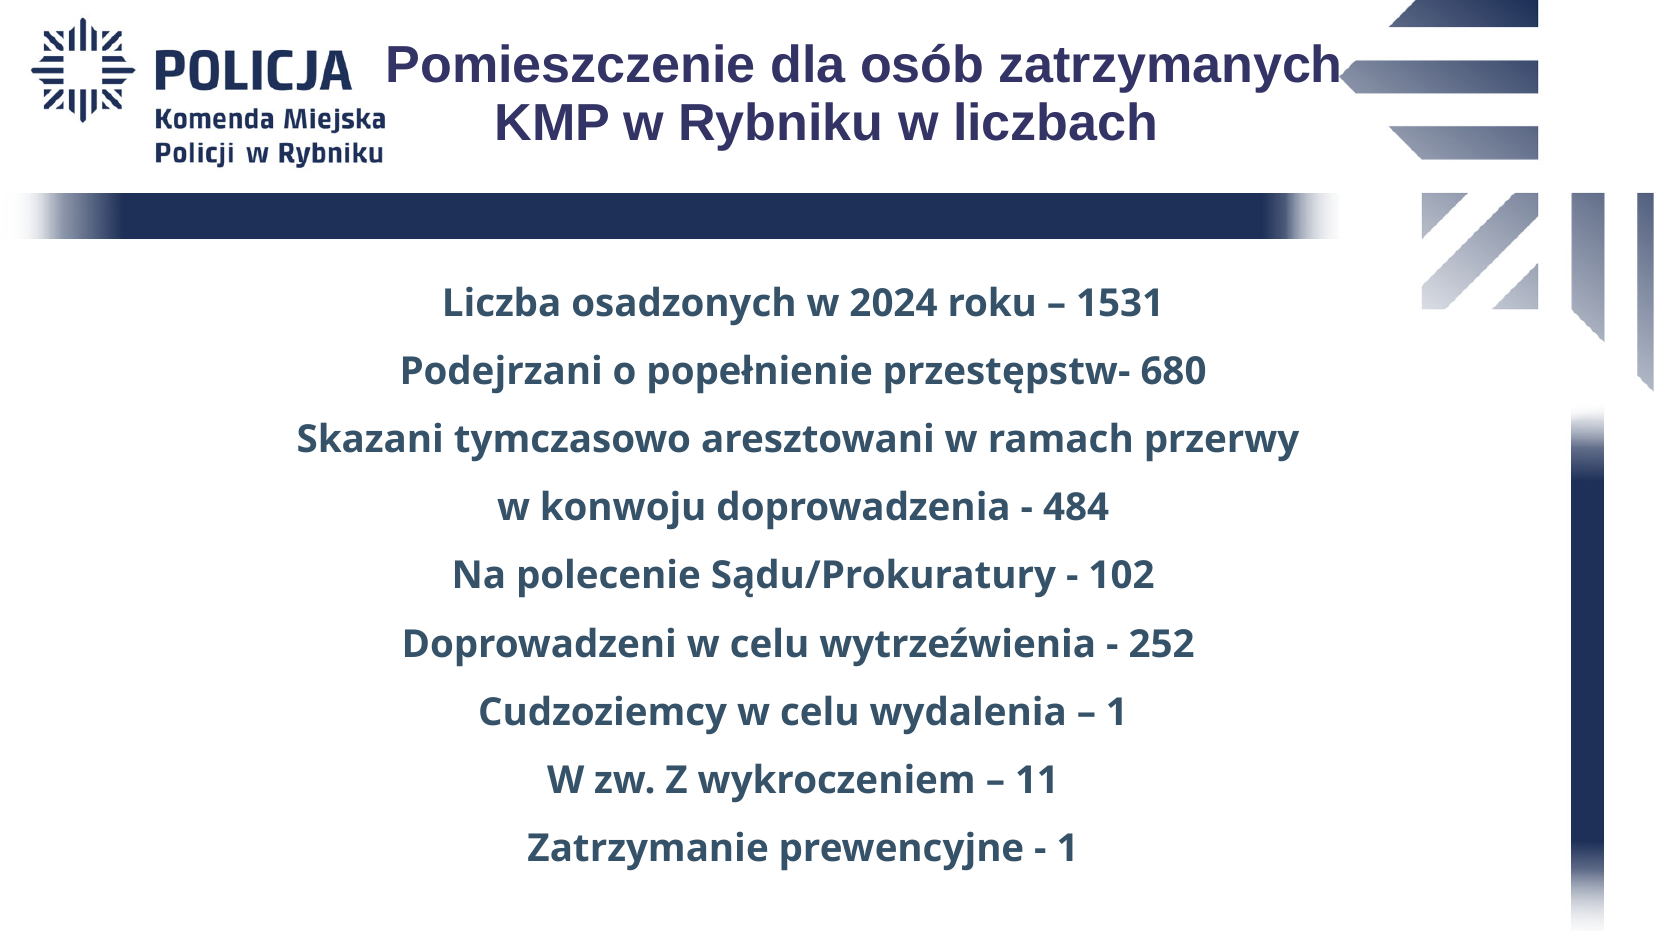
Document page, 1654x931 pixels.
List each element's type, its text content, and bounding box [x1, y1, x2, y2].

picture [0, 0, 1654, 931]
list Liczba osadzonych w 2024 roku – 1531 Podejrzani o popełnienie przestępstw- 680 Skazani tymczasowo aresztowani w ramach przerwy w konwoju doprowadzenia - 484 Na polecenie Sądu/Prokuratury - 102 Doprowadzeni w celu wytrzeźwienia - 252 Cudzoziemcy w celu wydalenia – 1 W zw. Z wykroczeniem – 11 Zatrzymanie prewencyjne - 1 [35, 206, 1571, 880]
title Pomieszczenie dla osób zatrzymanych KMP w Rybniku w liczbach [82, 0, 1571, 185]
